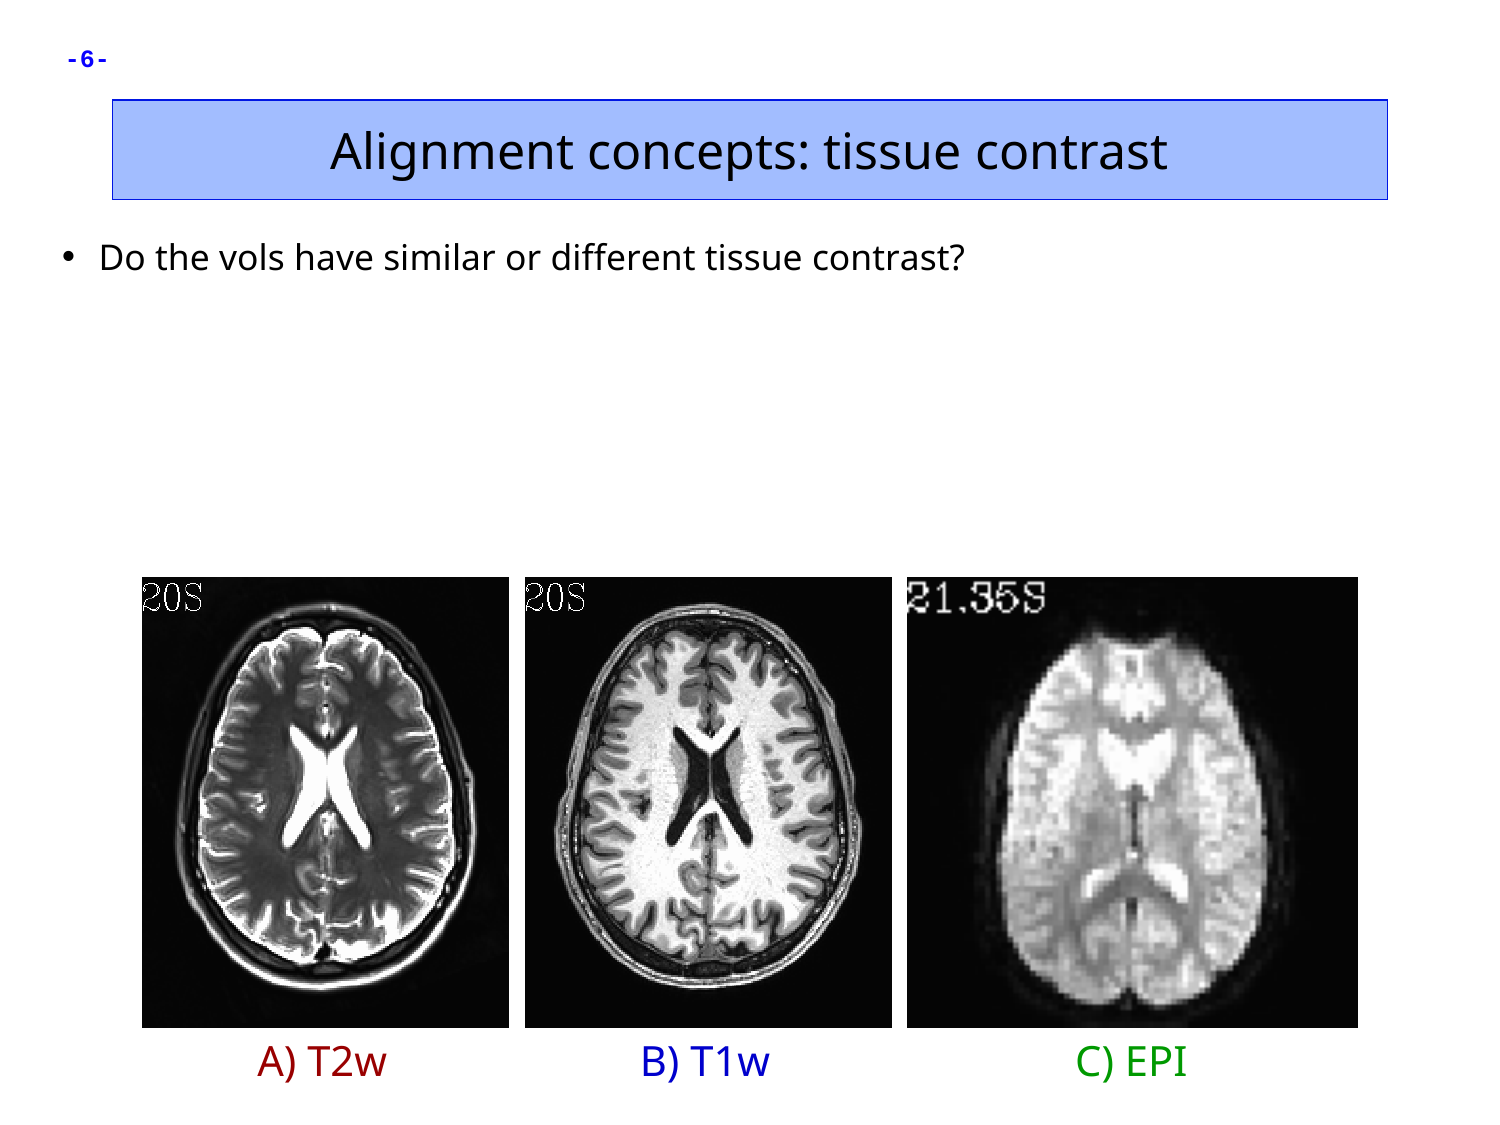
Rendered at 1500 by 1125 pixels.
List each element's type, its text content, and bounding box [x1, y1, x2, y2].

text_box Do the vols have similar or different tissue contrast? [46, 226, 1441, 376]
text_box A) T2w [239, 1024, 413, 1096]
text_box B) T1w [622, 1024, 795, 1096]
picture [142, 577, 509, 1028]
picture [525, 577, 892, 1028]
text_box Alignment concepts: tissue contrast [112, 99, 1388, 200]
picture [907, 577, 1358, 1028]
text_box C) EPI [1057, 1024, 1207, 1096]
